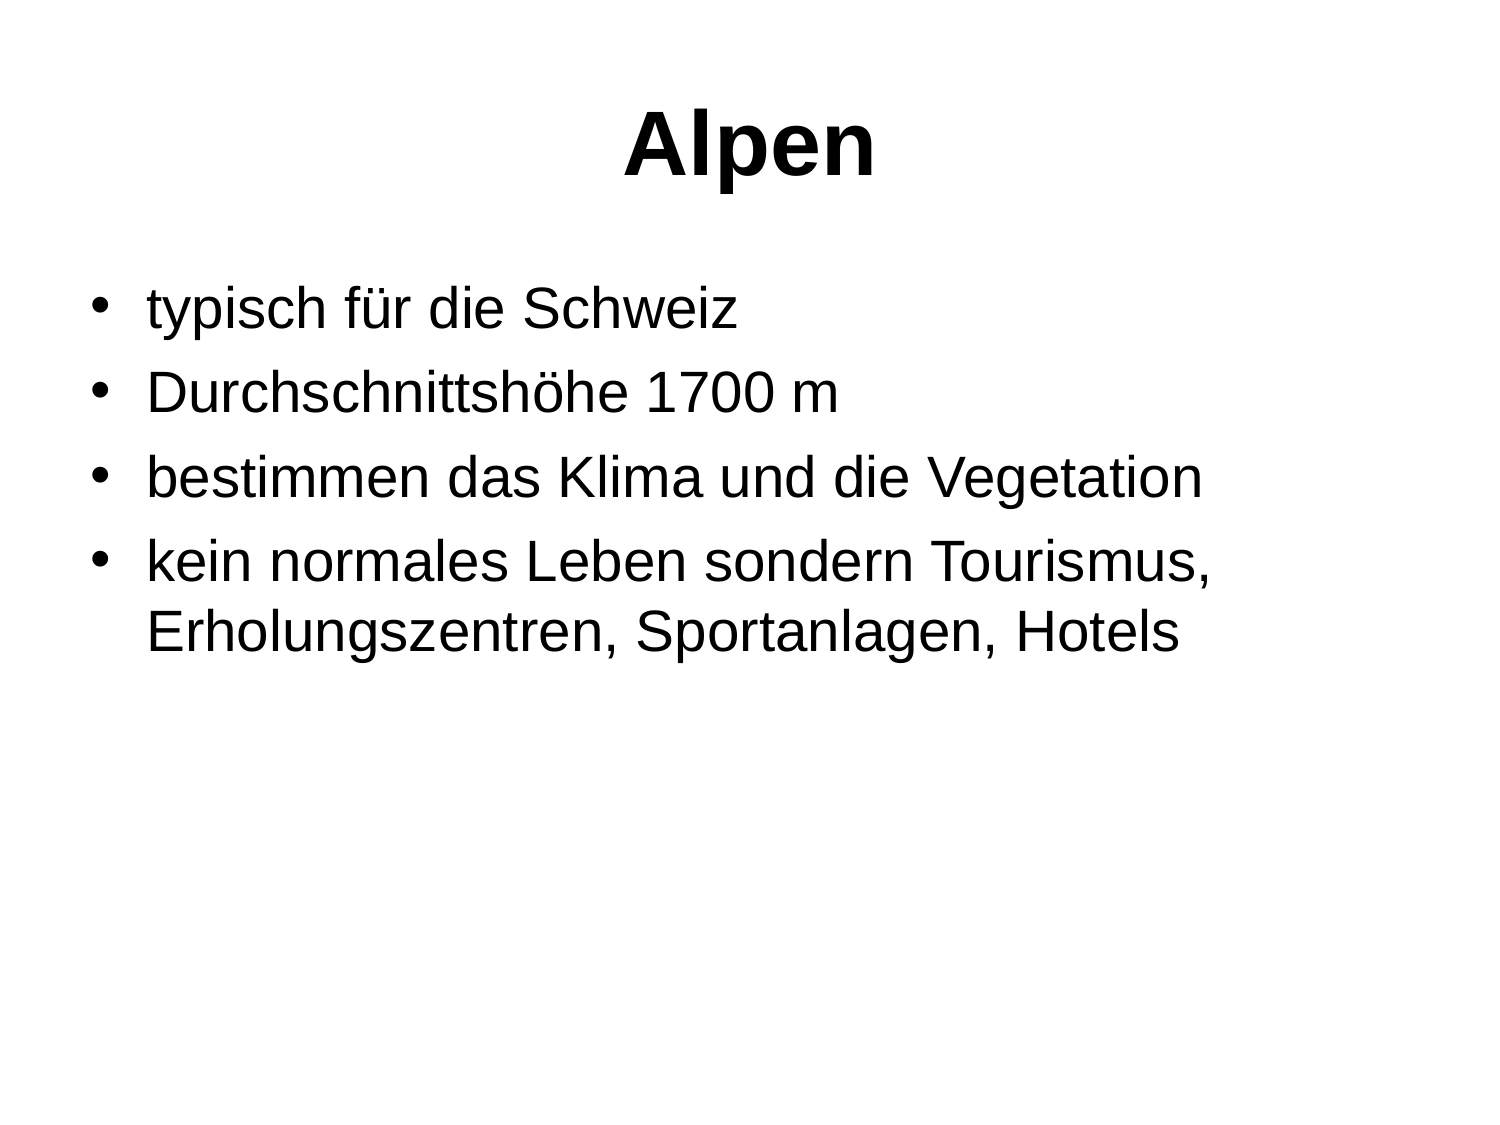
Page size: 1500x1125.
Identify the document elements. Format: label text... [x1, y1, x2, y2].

title Alpen [75, 45, 1426, 233]
list typisch für die Schweiz Durchschnittshöhe 1700 m bestimmen das Klima und die Vegetation kein normales Leben sondern Tourismus, Erholungszentren, Sportanlagen, Hotels [75, 262, 1426, 1006]
